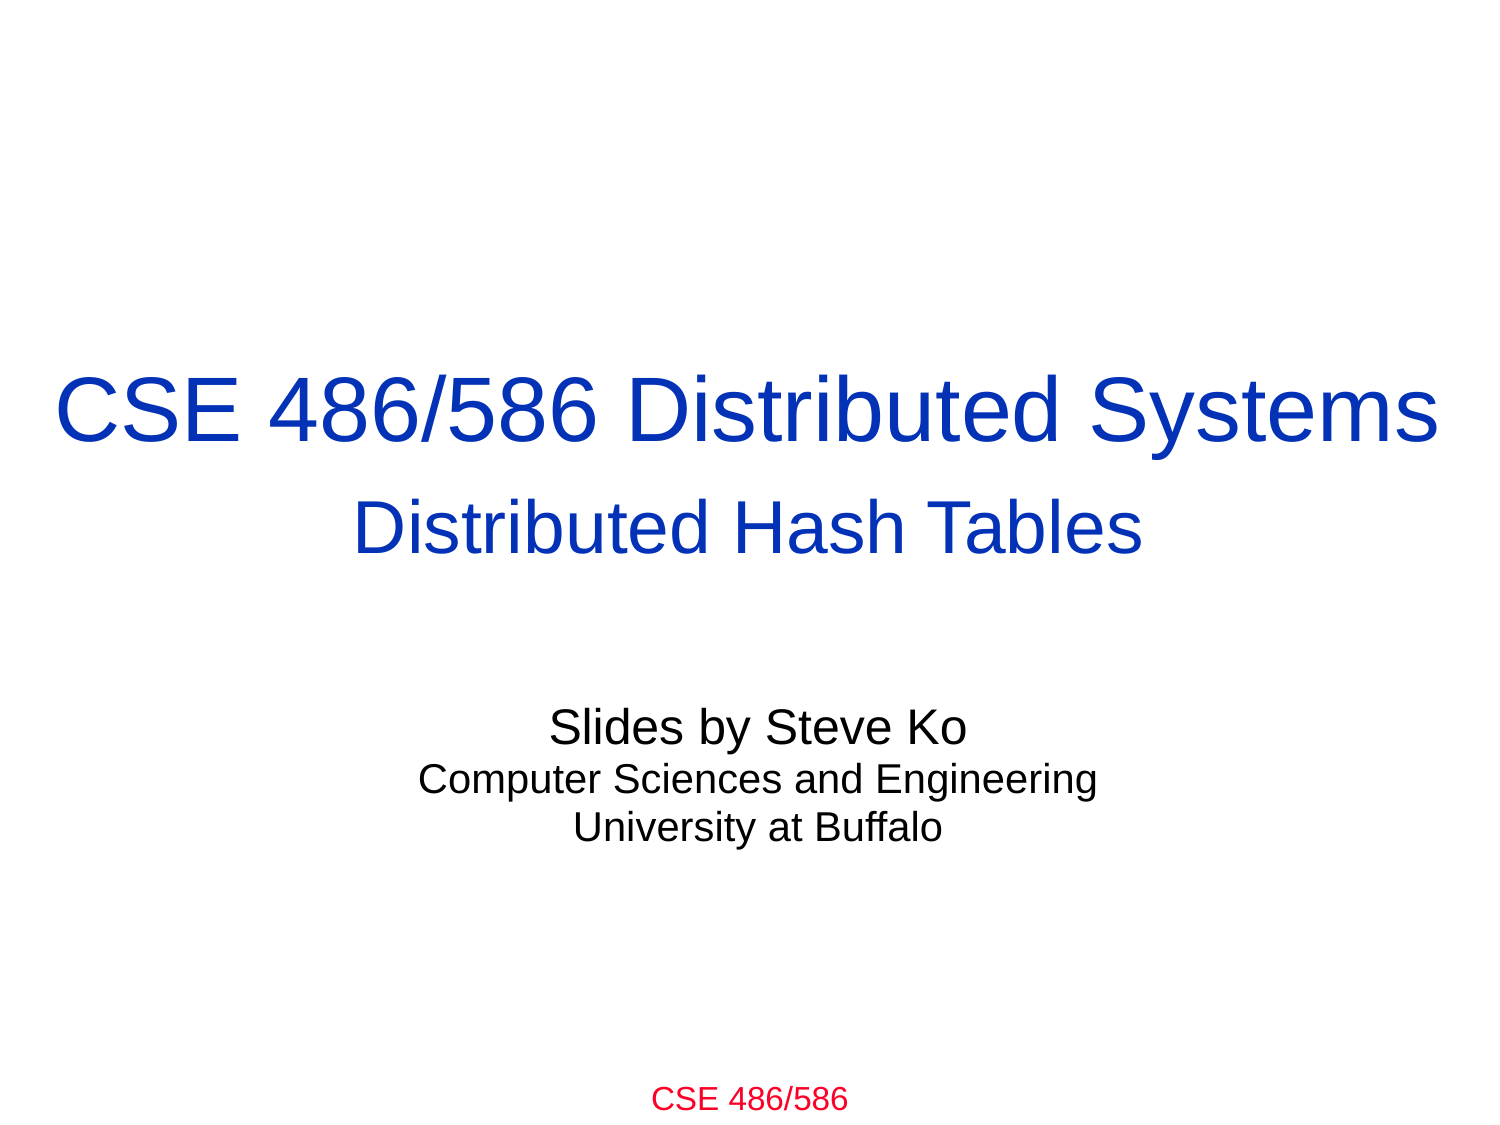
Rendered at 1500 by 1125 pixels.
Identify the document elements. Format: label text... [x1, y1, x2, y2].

title CSE 486/586 Distributed Systems Distributed Hash Tables [23, 311, 1474, 585]
subtitle Slides by Steve Ko Computer Sciences and Engineering University at Buffalo [192, 703, 1325, 917]
